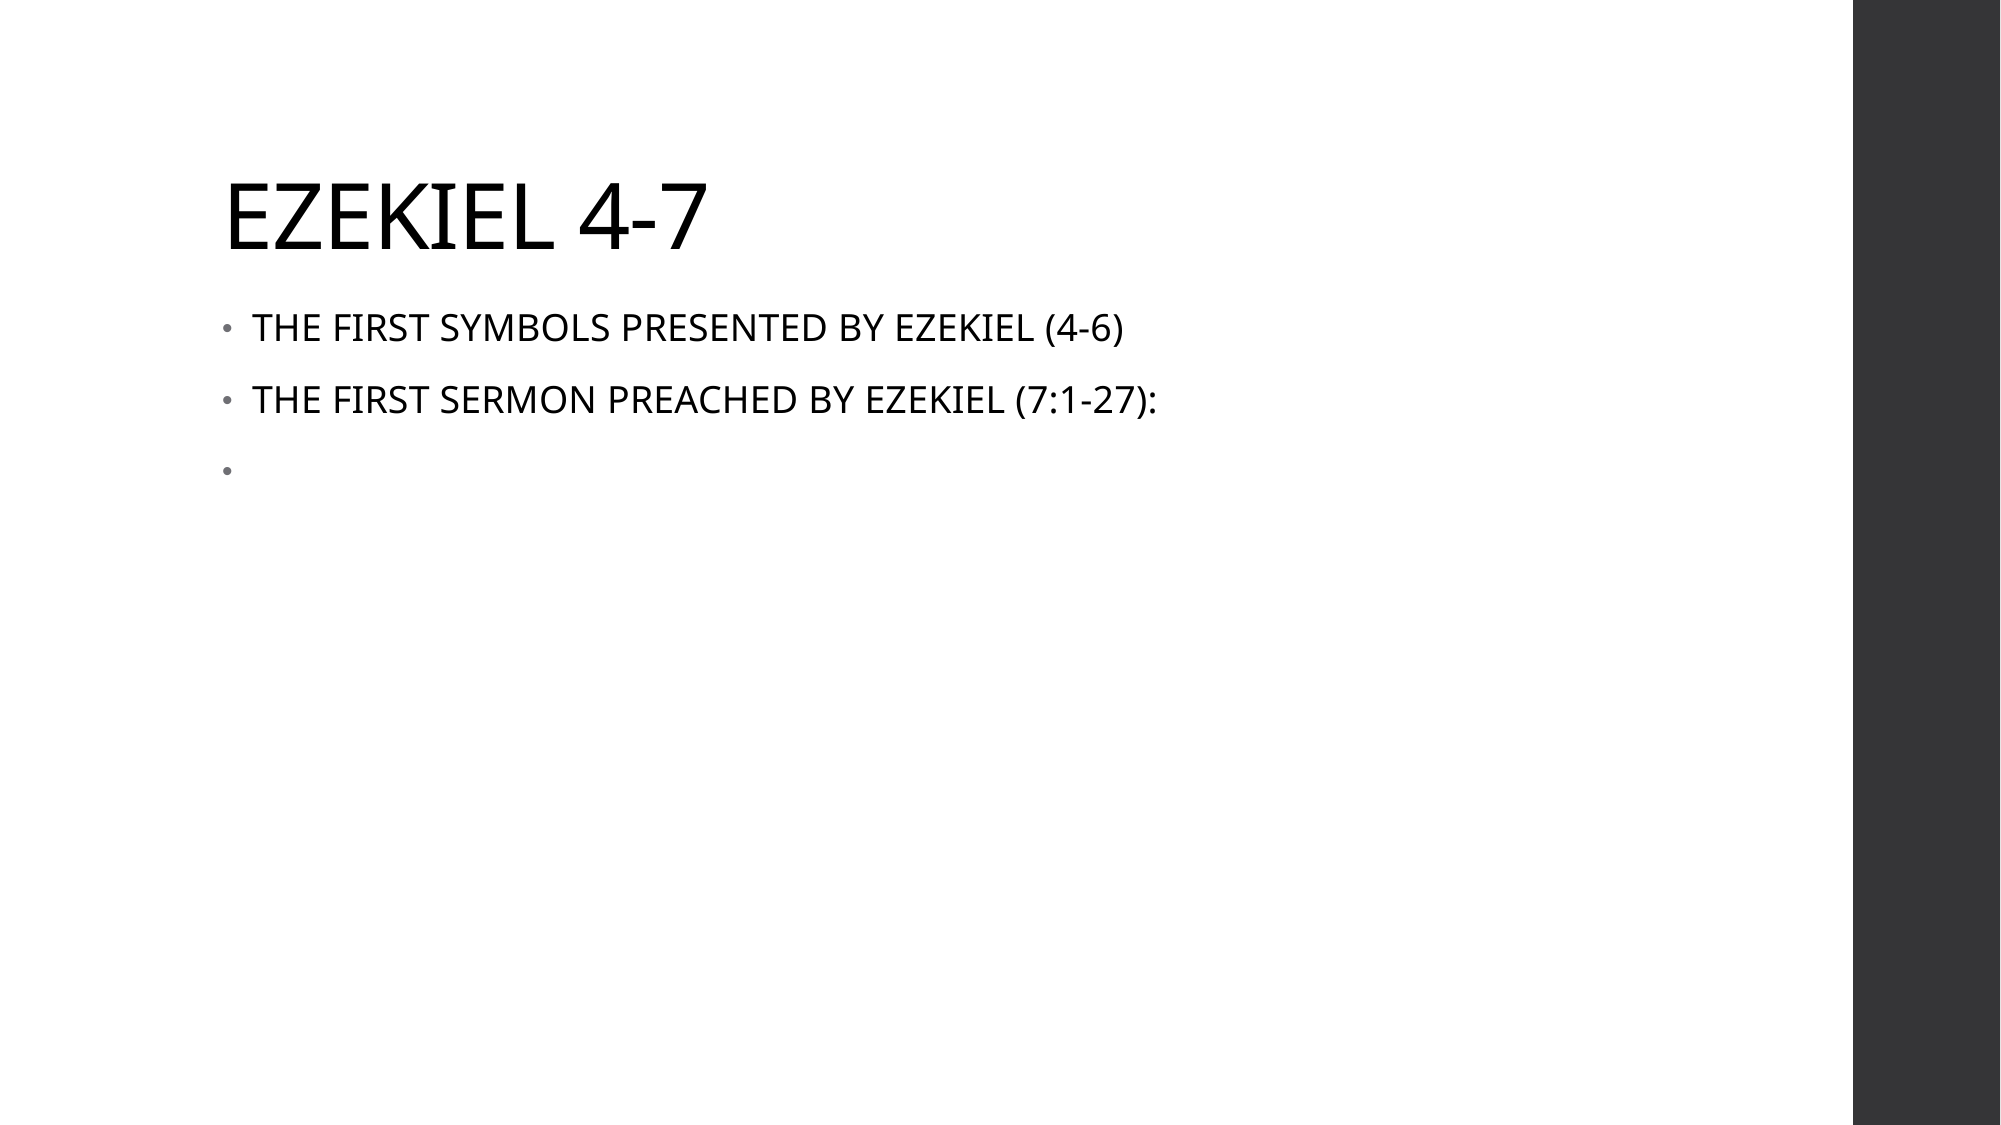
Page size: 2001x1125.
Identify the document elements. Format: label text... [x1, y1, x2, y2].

title EZEKIEL 4-7 [206, 60, 1797, 278]
list THE FIRST SYMBOLS PRESENTED BY EZEKIEL (4-6) THE FIRST SERMON PREACHED BY EZEKIEL (7:1-27): [206, 299, 1617, 1014]
